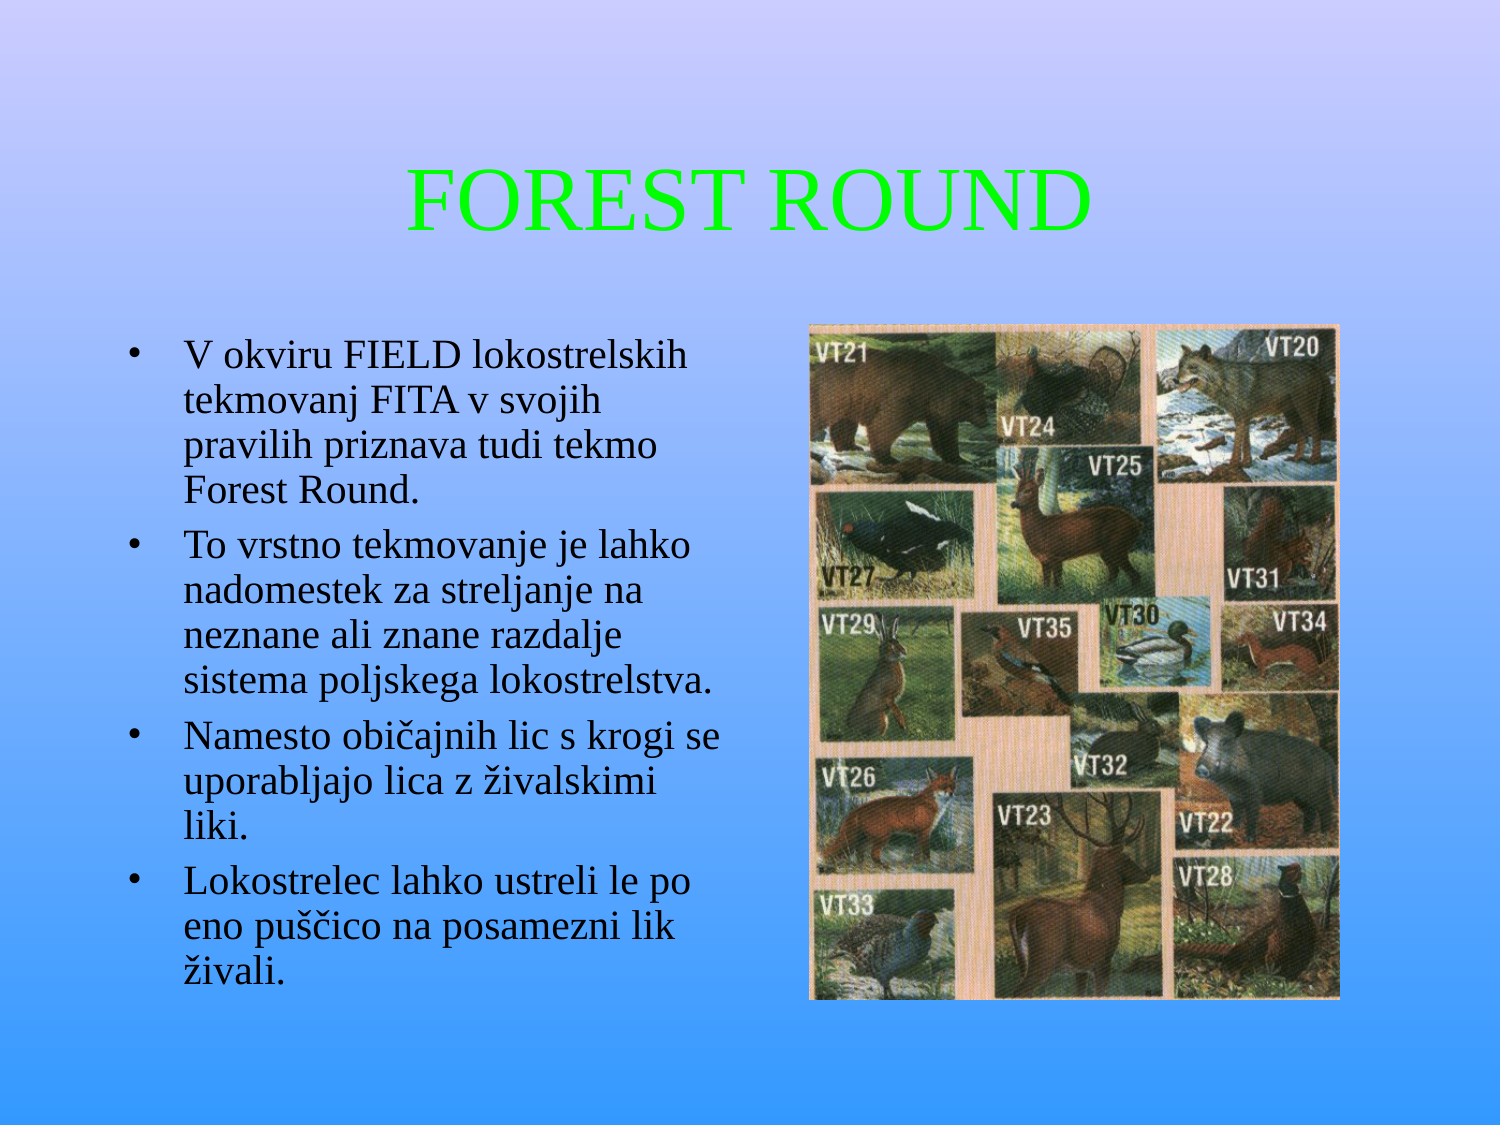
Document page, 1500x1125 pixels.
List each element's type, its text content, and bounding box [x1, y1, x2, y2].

list V okviru FIELD lokostrelskih tekmovanj FITA v svojih pravilih priznava tudi tekmo Forest Round. To vrstno tekmovanje je lahko nadomestek za streljanje na neznane ali znane razdalje sistema poljskega lokostrelstva. Namesto običajnih lic s krogi se uporabljajo lica z živalskimi liki. Lokostrelec lahko ustreli le po eno puščico na posamezni lik živali. [112, 324, 738, 1002]
title FOREST ROUND [112, 99, 1388, 288]
picture [809, 324, 1340, 1000]
